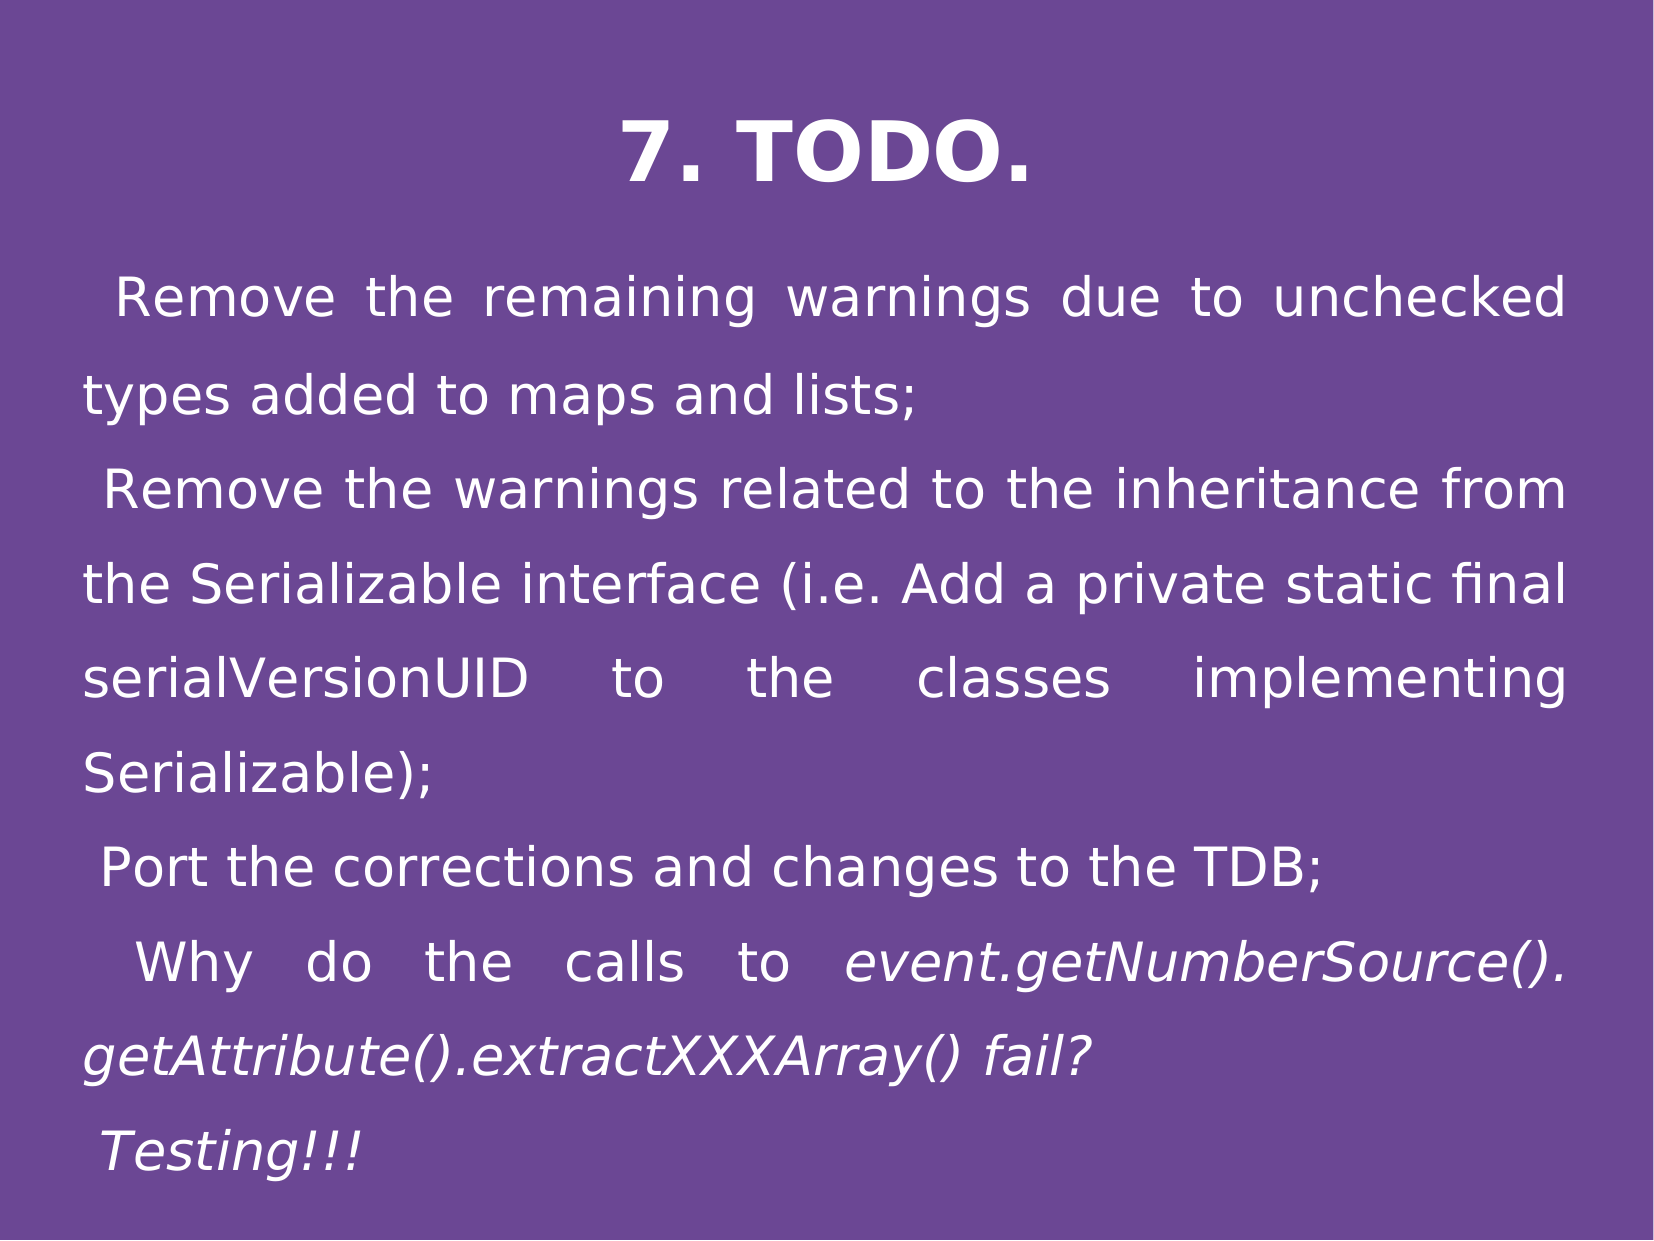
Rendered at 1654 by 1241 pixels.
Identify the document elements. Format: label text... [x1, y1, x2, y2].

subtitle Remove the remaining warnings due to unchecked types added to maps and lists; Remove the warnings related to the inheritance from the Serializable interface (i.e. Add a private static final serialVersionUID to the classes implementing Serializable); Port the corrections and changes to the TDB; Why do the calls to event.getNumberSource(). getAttribute().extractXXXArray() fail? Testing!!! [82, 235, 1571, 1164]
title 7. TODO. [82, 49, 1571, 235]
